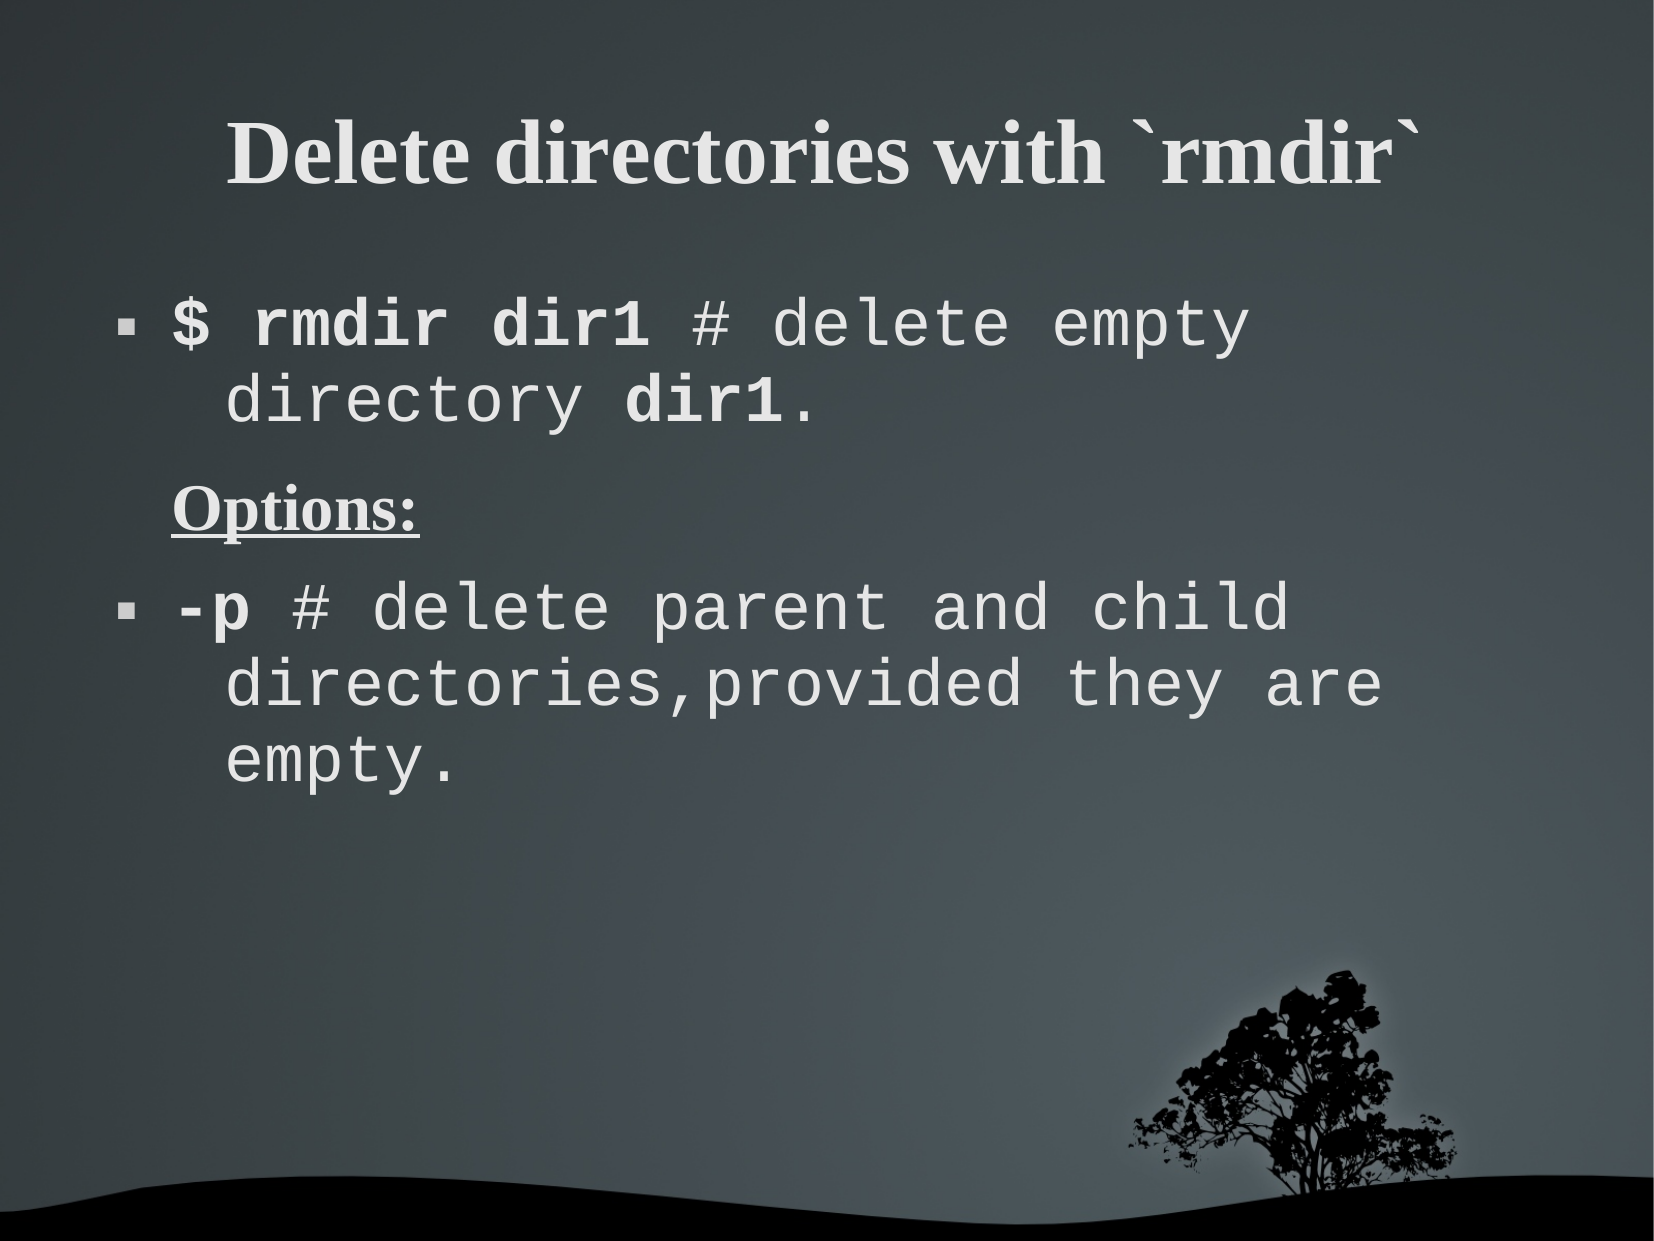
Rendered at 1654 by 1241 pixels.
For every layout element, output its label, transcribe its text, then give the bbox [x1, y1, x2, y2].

list $ rmdir dir1 # delete empty directory dir1. Options: -p # delete parent and child directories,provided they are empty. [82, 290, 1571, 1109]
title Delete directories with `rmdir` [82, 49, 1571, 257]
picture [0, 0, 1654, 1241]
